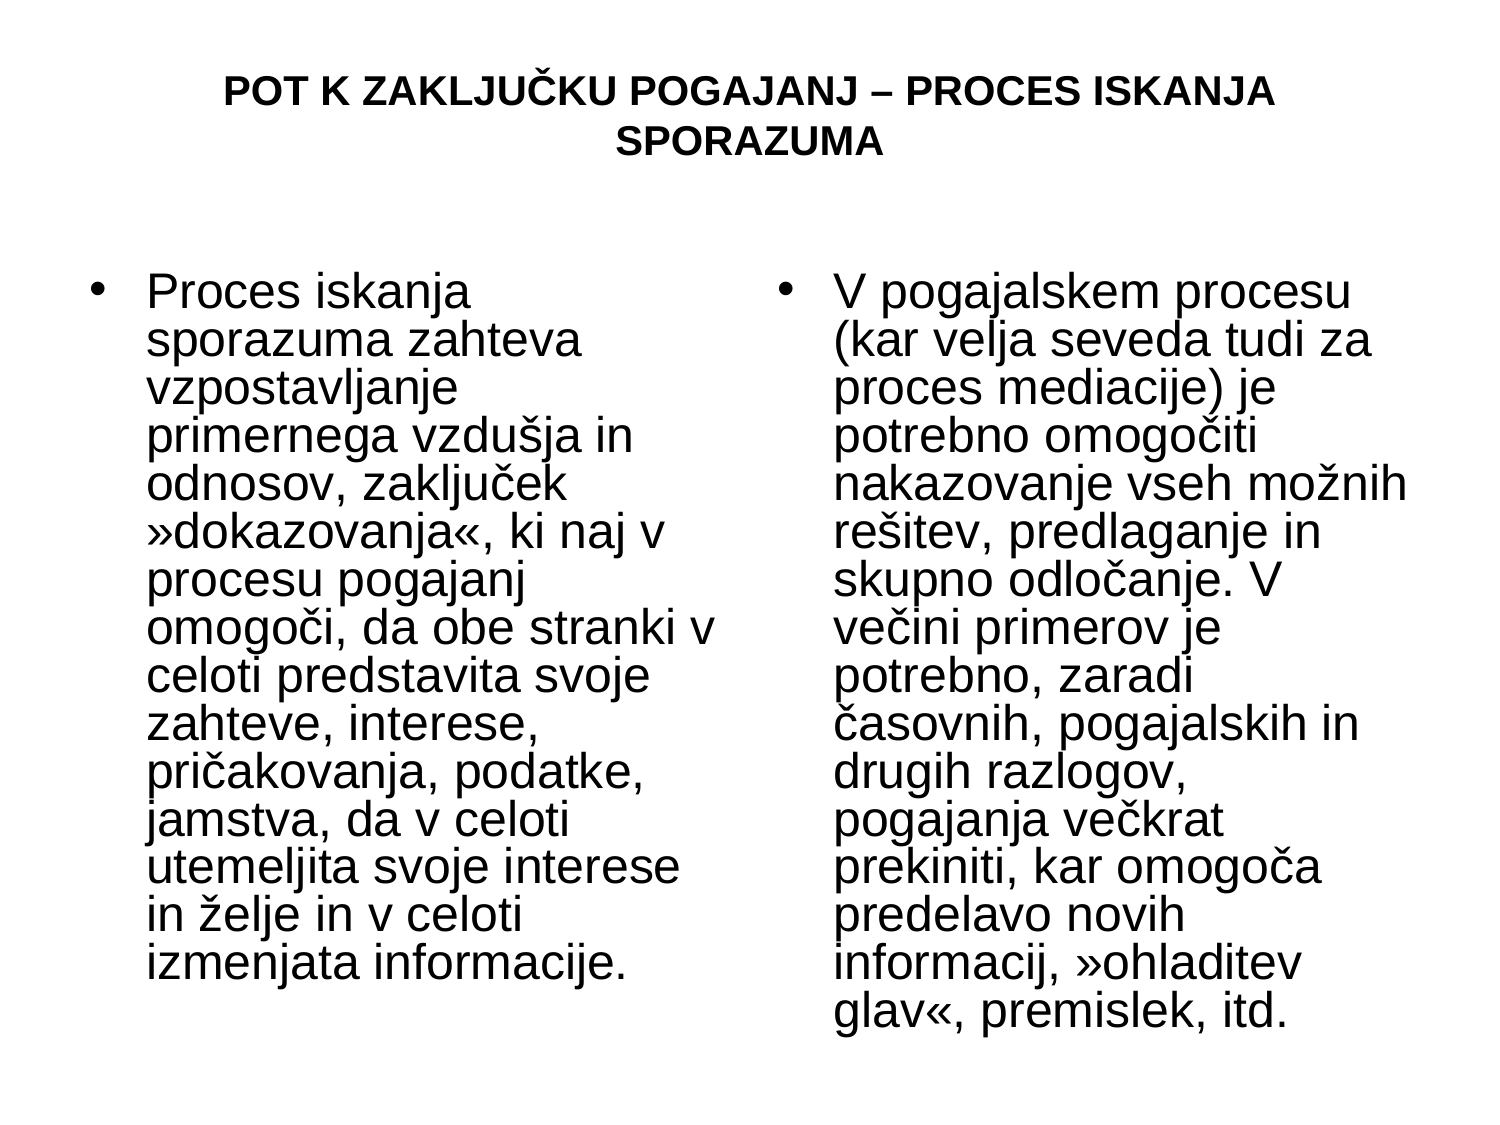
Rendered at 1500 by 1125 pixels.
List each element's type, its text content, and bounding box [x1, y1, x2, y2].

list Proces iskanja sporazuma zahteva vzpostavljanje primernega vzdušja in odnosov, zaključek »dokazovanja«, ki naj v procesu pogajanj omogoči, da obe stranki v celoti predstavita svoje zahteve, interese, pričakovanja, podatke, jamstva, da v celoti utemeljita svoje interese in želje in v celoti izmenjata informacije. [75, 262, 738, 1006]
title POT K ZAKLJUČKU POGAJANJ – PROCES ISKANJA SPORAZUMA [75, 45, 1426, 233]
list V pogajalskem procesu (kar velja seveda tudi za proces mediacije) je potrebno omogočiti nakazovanje vseh možnih rešitev, predlaganje in skupno odločanje. V večini primerov je potrebno, zaradi časovnih, pogajalskih in drugih razlogov, pogajanja večkrat prekiniti, kar omogoča predelavo novih informacij, »ohladitev glav«, premislek, itd. [762, 262, 1426, 1046]
